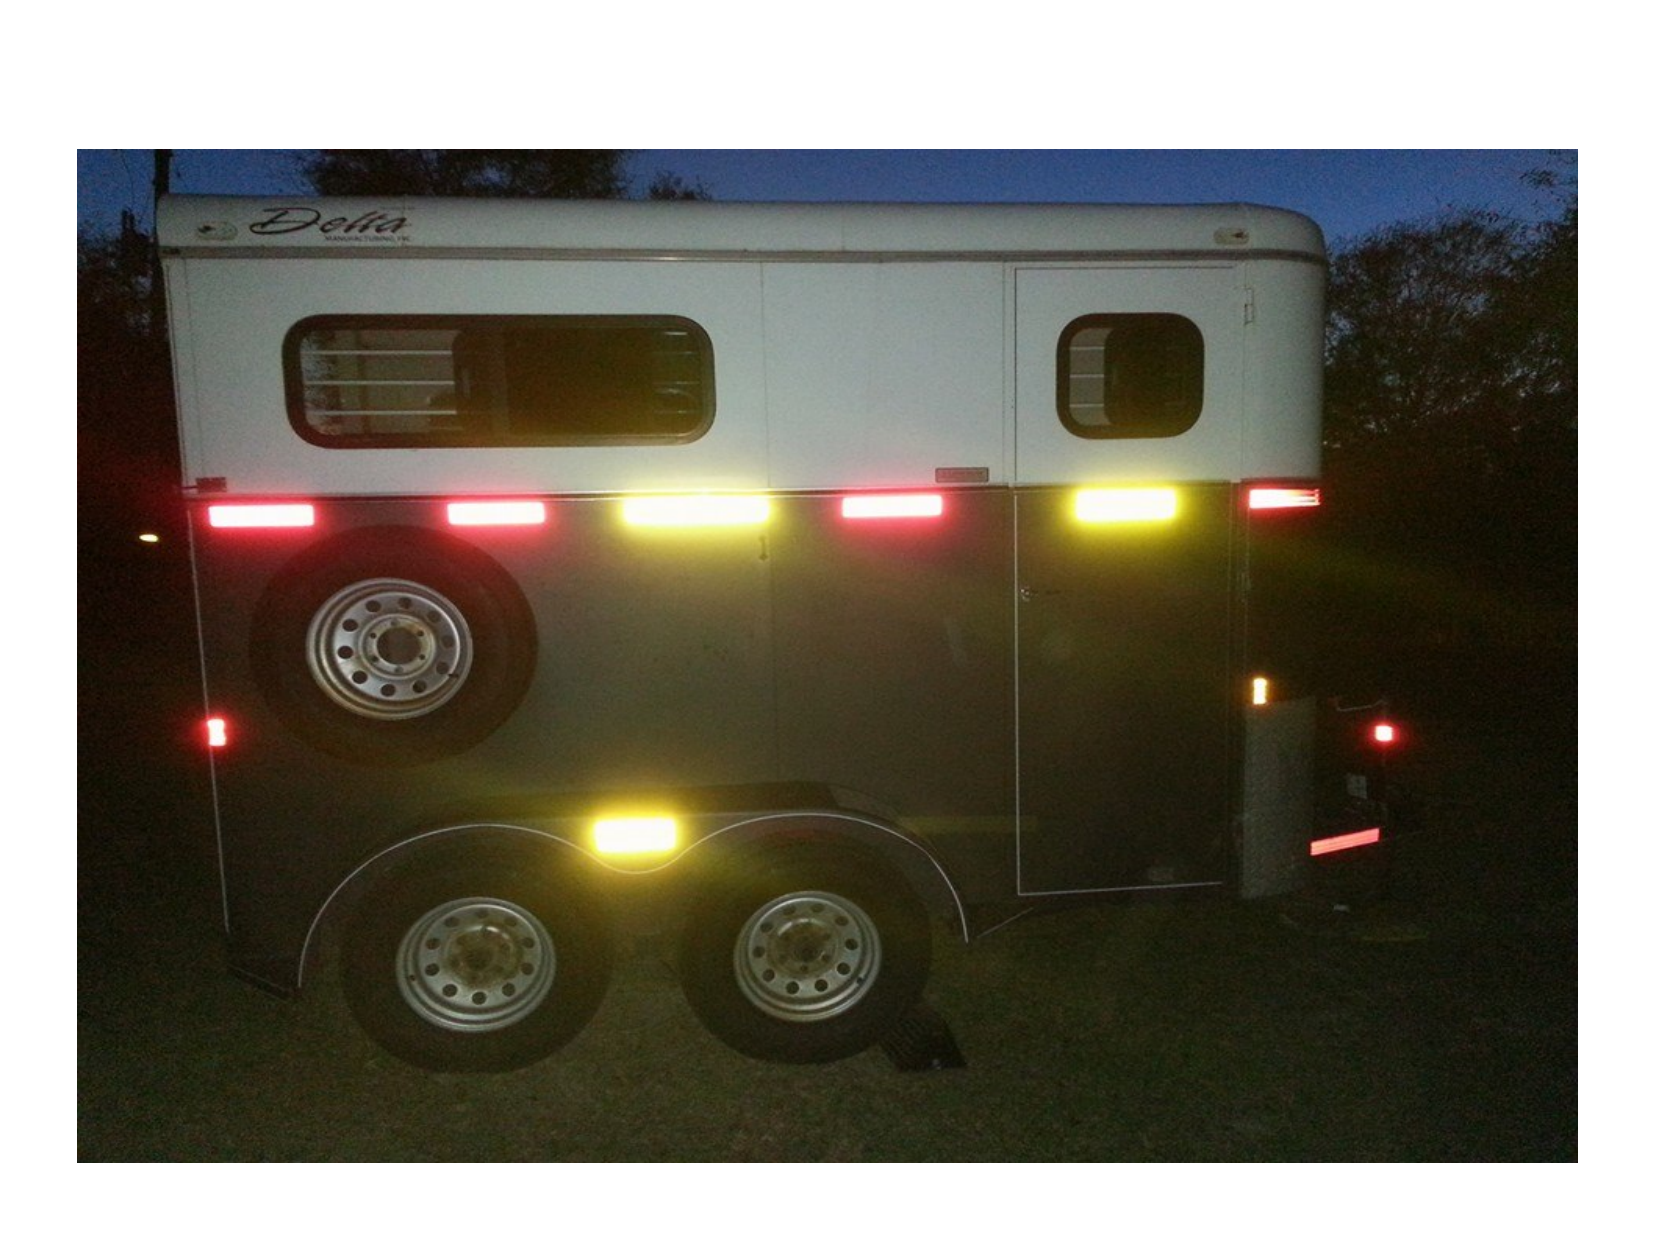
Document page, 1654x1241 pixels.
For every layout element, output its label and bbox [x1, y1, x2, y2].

picture [77, 150, 1578, 1163]
